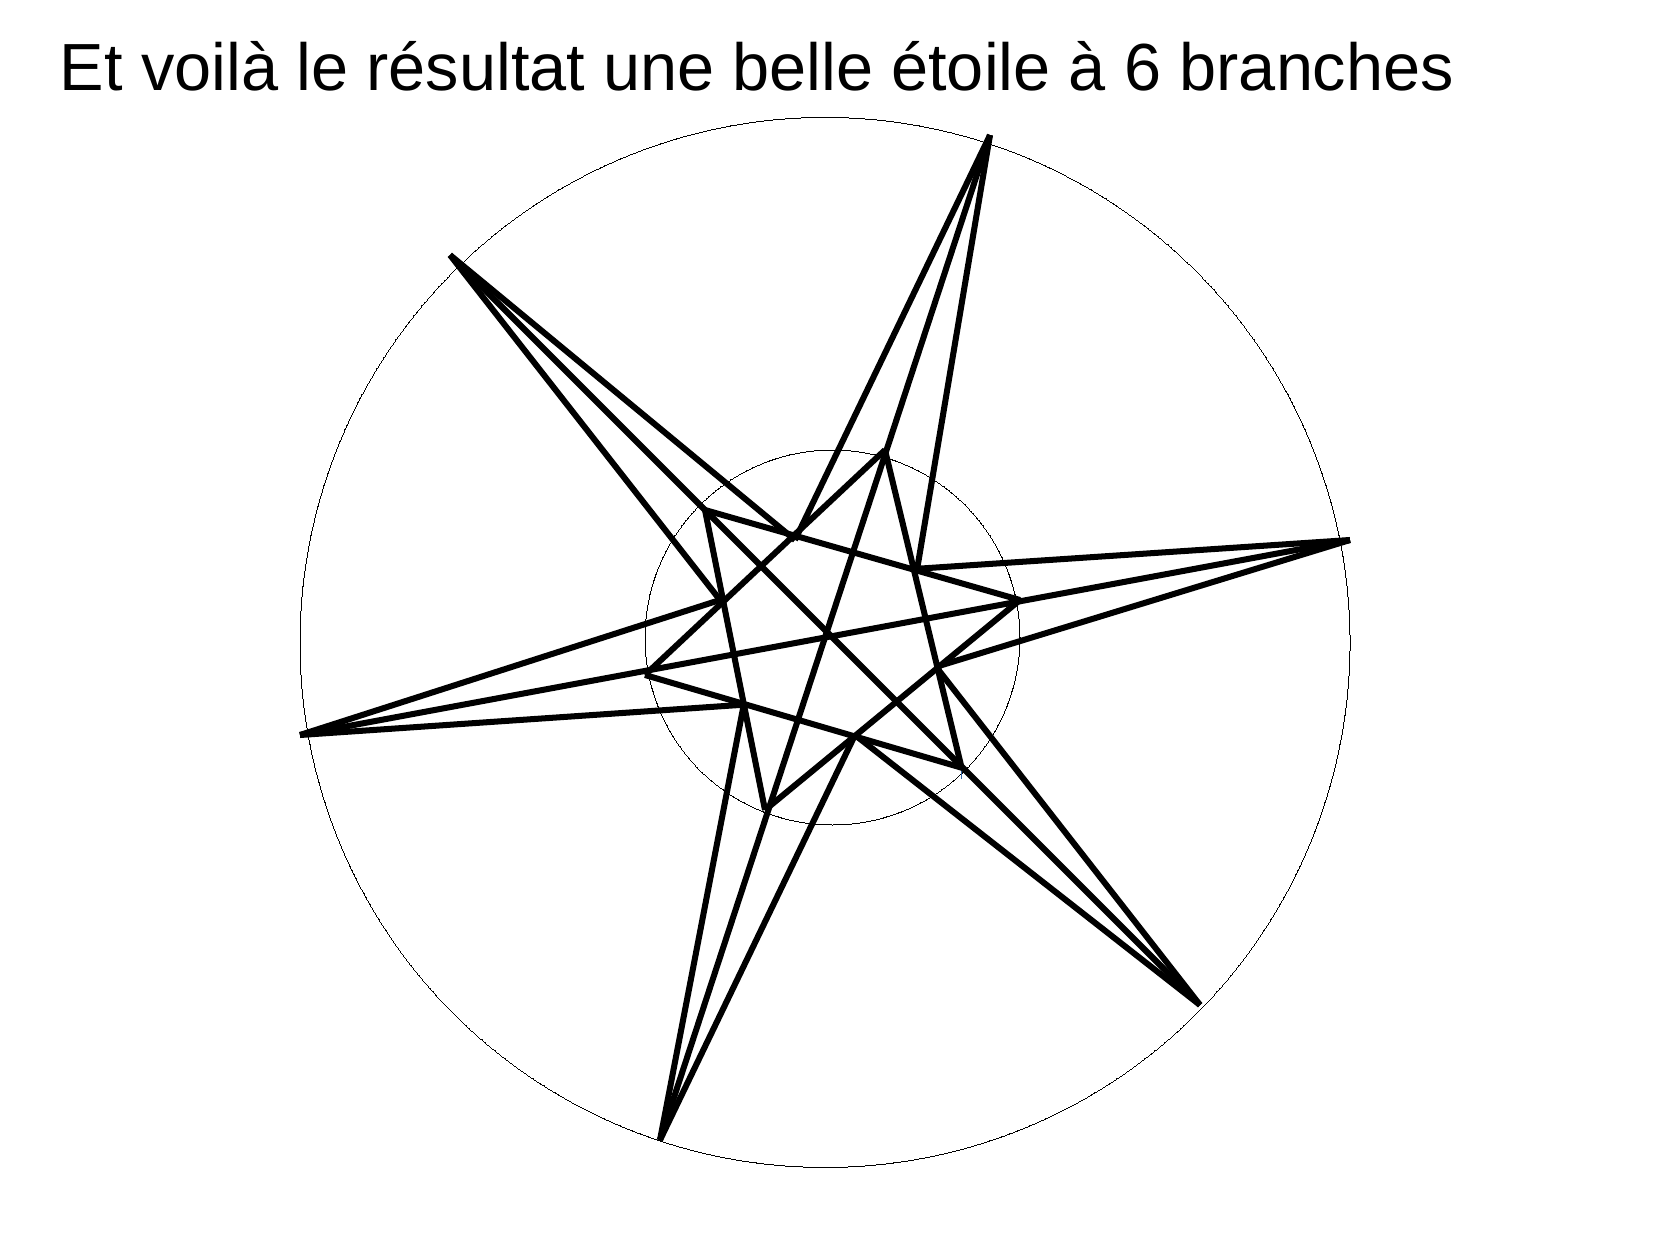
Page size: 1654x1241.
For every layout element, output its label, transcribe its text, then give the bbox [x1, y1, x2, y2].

title Et voilà le résultat une belle étoile à 6 branches [0, 30, 1516, 106]
